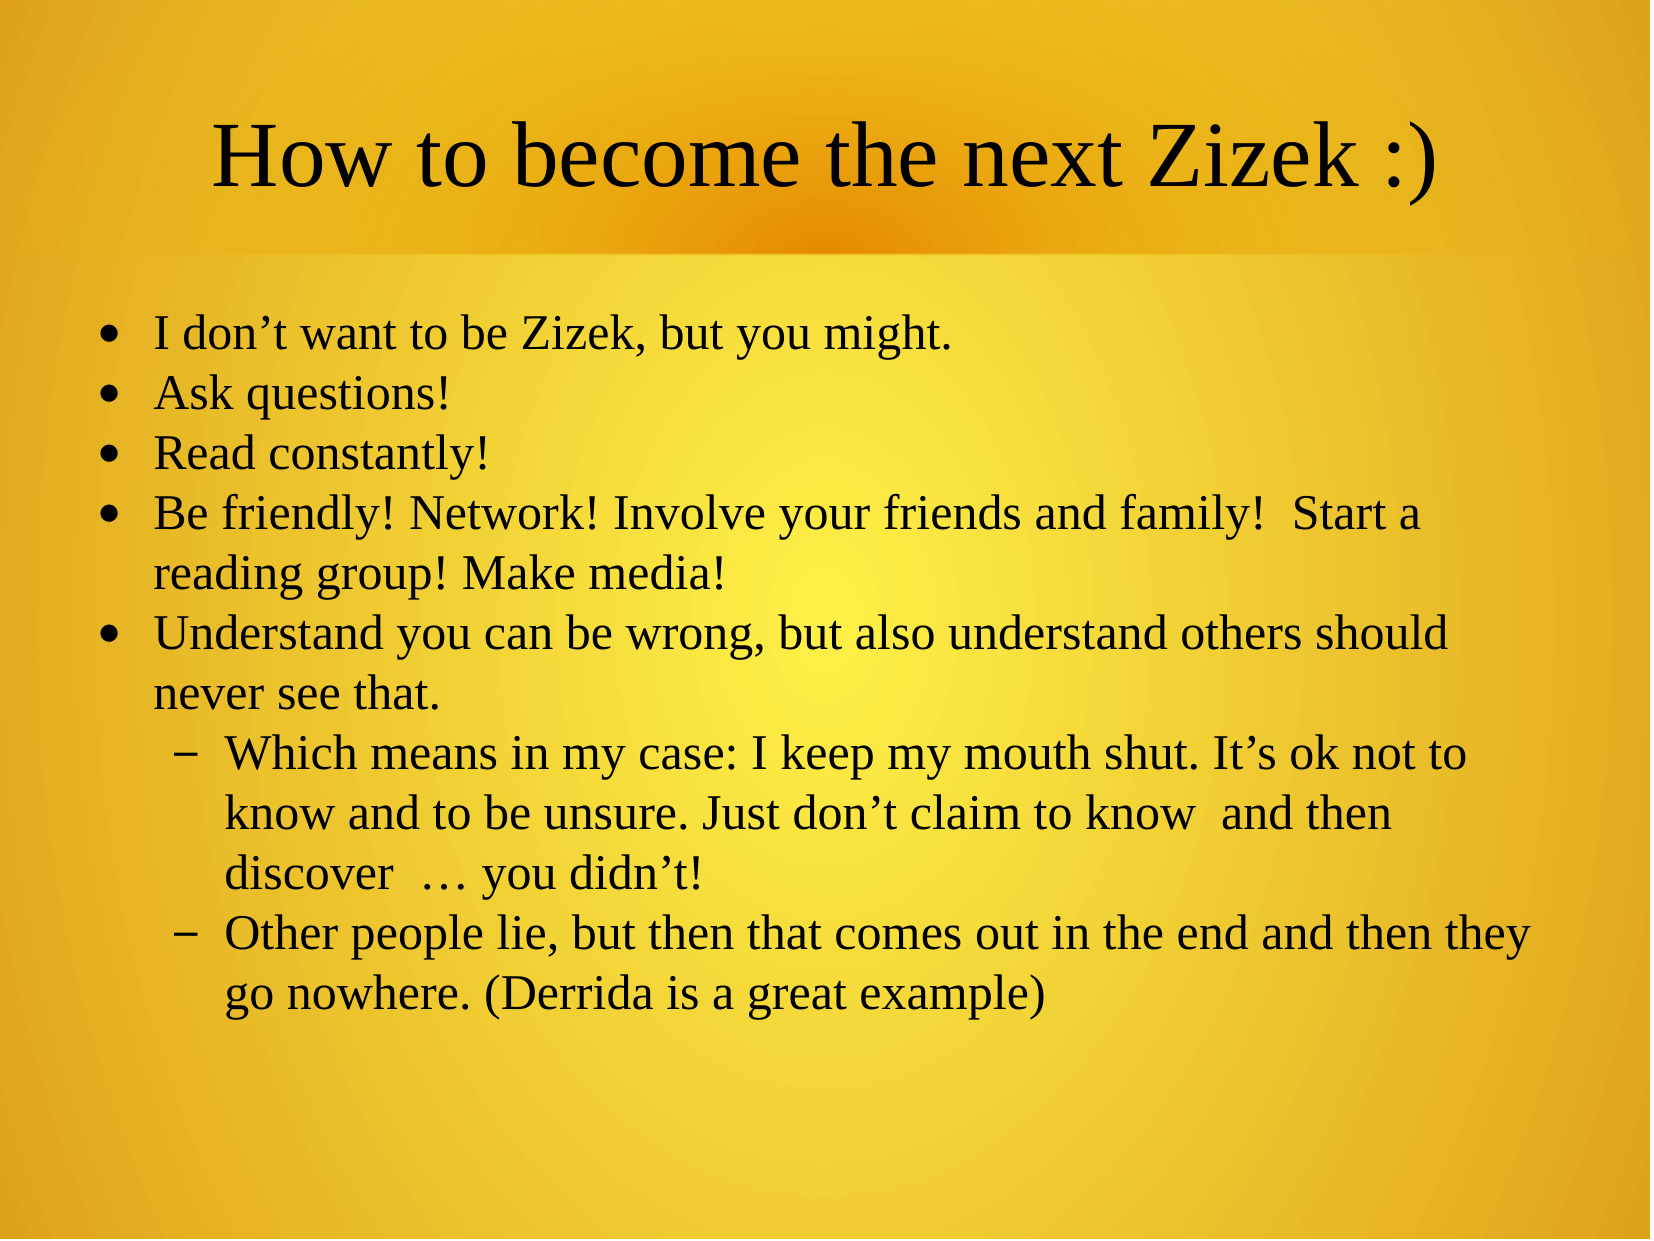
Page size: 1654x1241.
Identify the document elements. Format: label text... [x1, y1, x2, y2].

picture [0, 0, 1650, 1239]
text_box I don’t want to be Zizek, but you might. Ask questions! Read constantly! Be friendly! Network! Involve your friends and family! Start a reading group! Make media! Understand you can be wrong, but also understand others should never see that. Which means in my case: I keep my mouth shut. It’s ok not to know and to be unsure. Just don’t claim to know and then discover … you didn’t! Other people lie, but then that comes out in the end and then they go nowhere. (Derrida is a great example) [82, 299, 1571, 1019]
text_box How to become the next Zizek :) [82, 47, 1571, 252]
